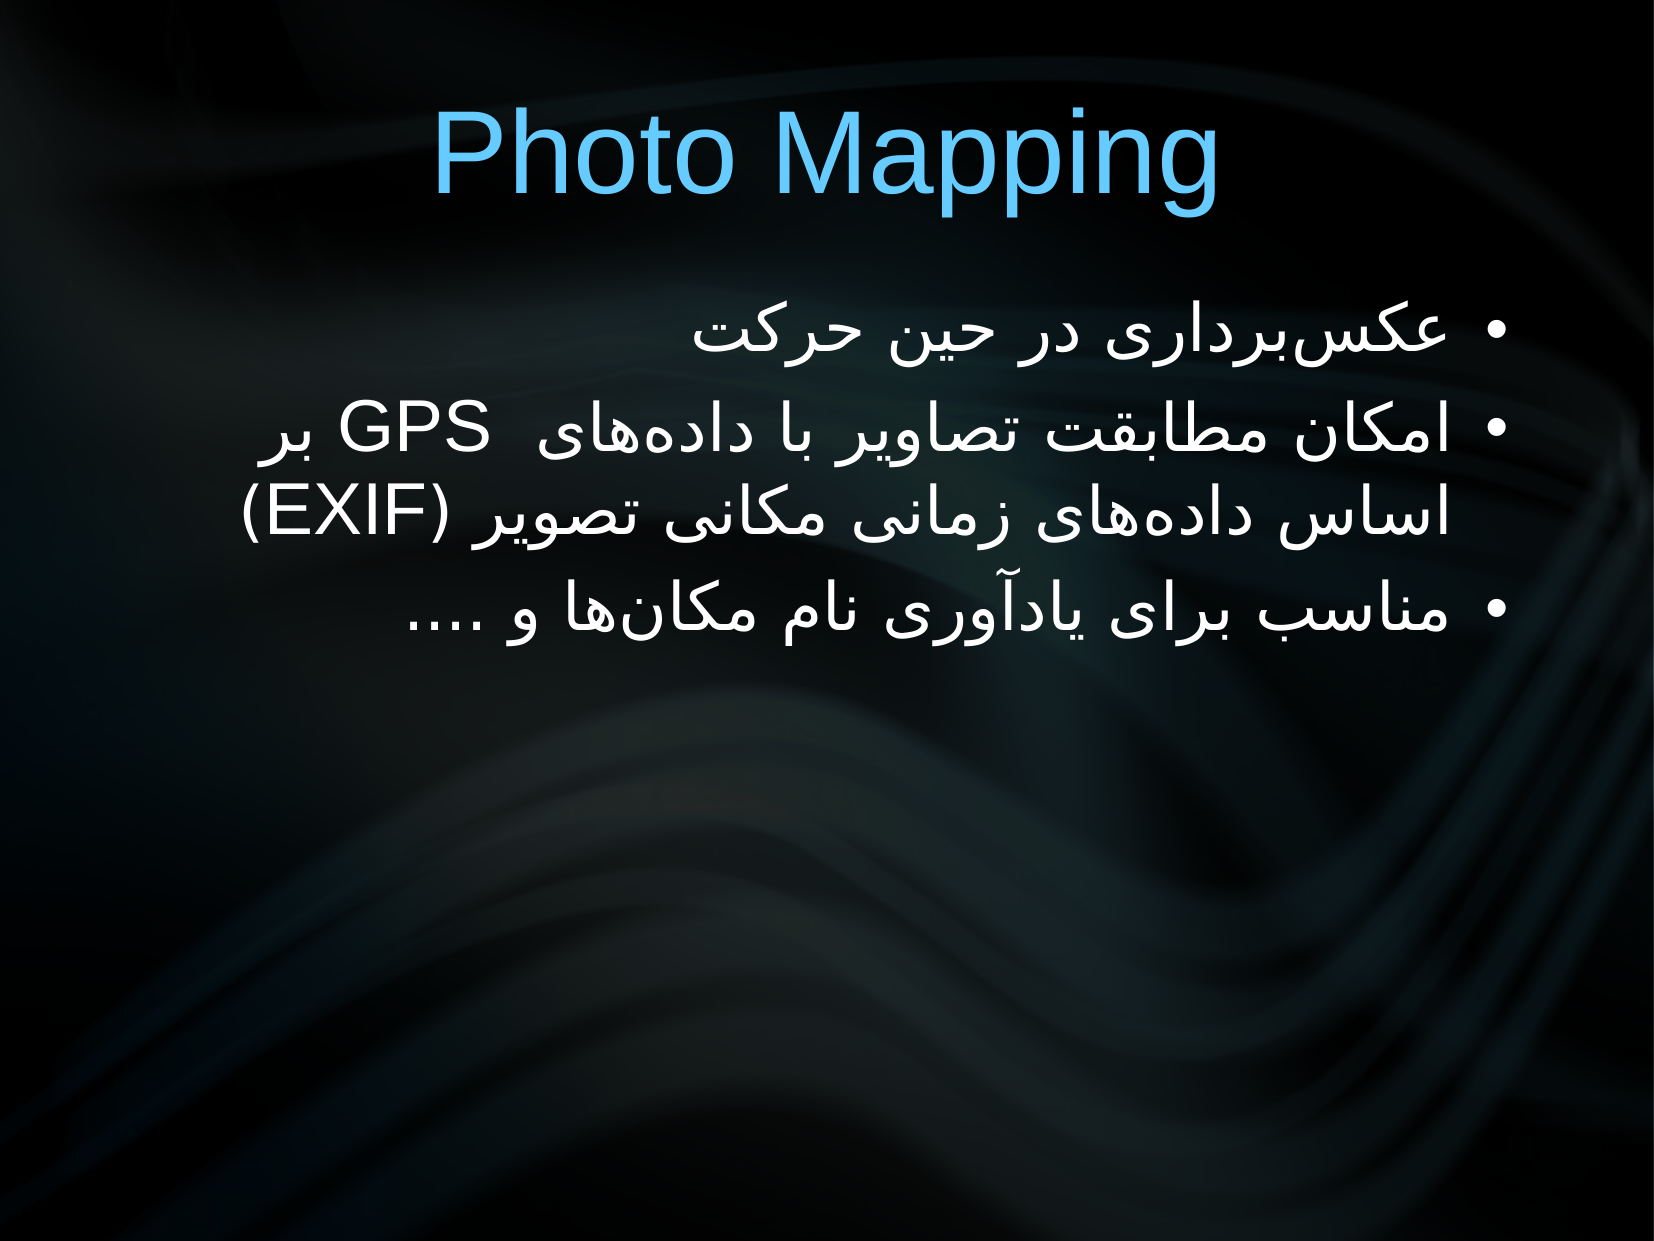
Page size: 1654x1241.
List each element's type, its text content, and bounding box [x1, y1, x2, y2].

list عکس‌برداری در حین حرکت امکان مطابقت تصاویر با داده‌های GPS بر اساس داده‌های زمانی مکانی تصویر (EXIF) مناسب برای یادآوری نام مکان‌ها و .... [82, 289, 1571, 1009]
title Photo Mapping [82, 49, 1571, 257]
